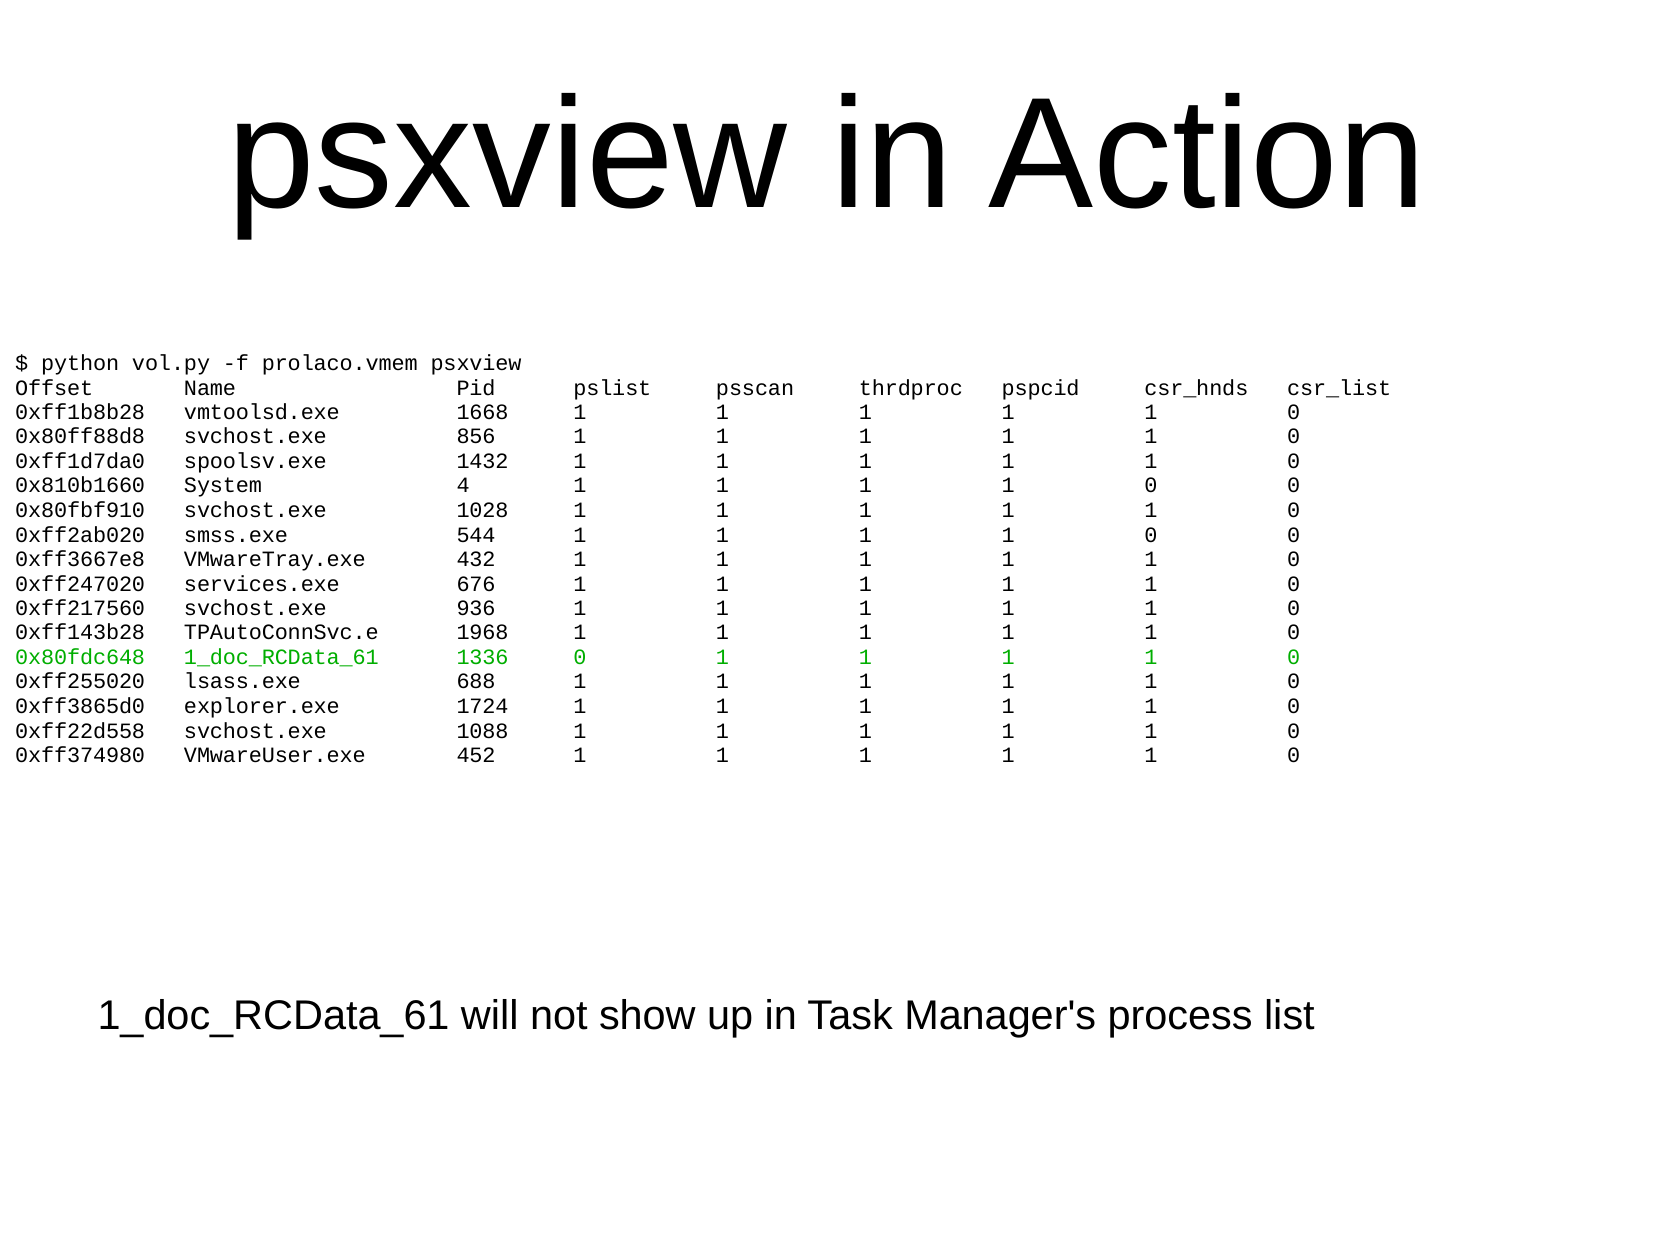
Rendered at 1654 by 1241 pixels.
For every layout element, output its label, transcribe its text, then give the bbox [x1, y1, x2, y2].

title psxview in Action [82, 49, 1571, 257]
text_box 1_doc_RCData_61 will not show up in Task Manager's process list [82, 984, 1330, 1048]
text_box $ python vol.py -f prolaco.vmem psxview Offset Name Pid pslist psscan thrdproc pspcid csr_hnds csr_list 0xff1b8b28 vmtoolsd.exe 1668 1 1 1 1 1 0 0x80ff88d8 svchost.exe 856 1 1 1 1 1 0 0xff1d7da0 spoolsv.exe 1432 1 1 1 1 1 0 0x810b1660 System 4 1 1 1 1 0 0 0x80fbf910 svchost.exe 1028 1 1 1 1 1 0 0xff2ab020 smss.exe 544 1 1 1 1 0 0 0xff3667e8 VMwareTray.exe 432 1 1 1 1 1 0 0xff247020 services.exe 676 1 1 1 1 1 0 0xff217560 svchost.exe 936 1 1 1 1 1 0 0xff143b28 TPAutoConnSvc.e 1968 1 1 1 1 1 0 0x80fdc648 1_doc_RCData_61 1336 0 1 1 1 1 0 0xff255020 lsass.exe 688 1 1 1 1 1 0 0xff3865d0 explorer.exe 1724 1 1 1 1 1 0 0xff22d558 svchost.exe 1088 1 1 1 1 1 0 0xff374980 VMwareUser.exe 452 1 1 1 1 1 0 [0, 345, 1654, 888]
